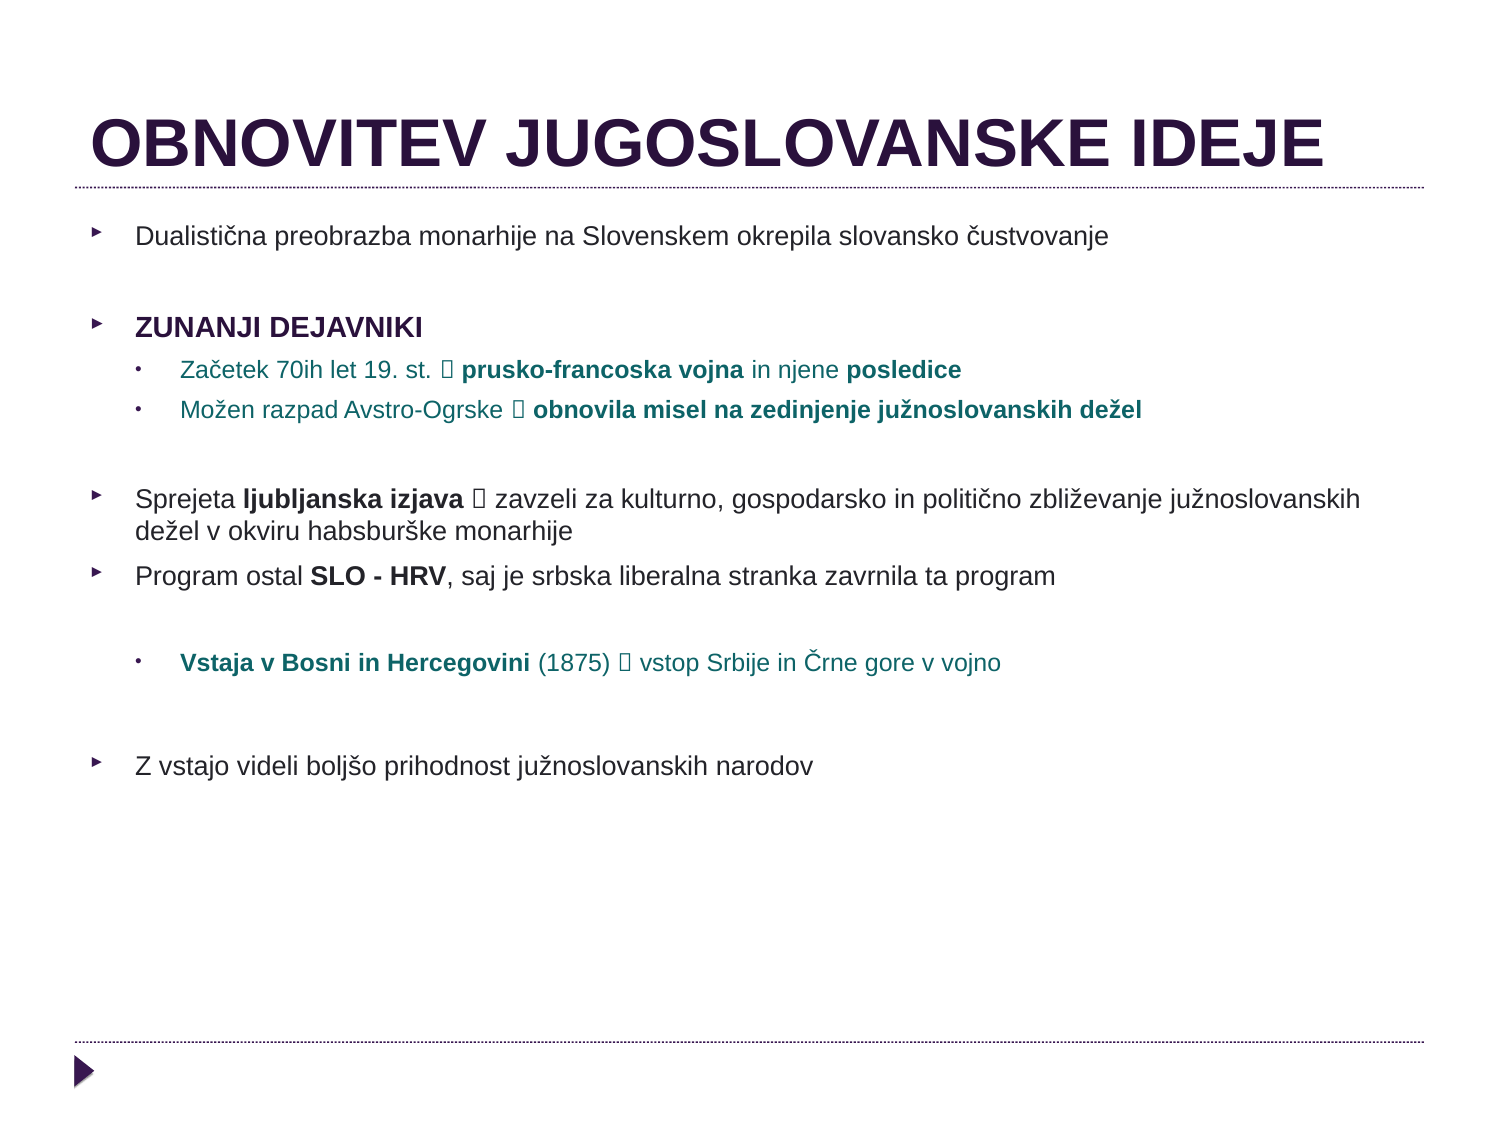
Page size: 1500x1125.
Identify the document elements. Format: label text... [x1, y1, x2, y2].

list Dualistična preobrazba monarhije na Slovenskem okrepila slovansko čustvovanje ZUNANJI DEJAVNIKI Začetek 70ih let 19. st.  prusko-francoska vojna in njene posledice Možen razpad Avstro-Ogrske  obnovila misel na zedinjenje južnoslovanskih dežel Sprejeta ljubljanska izjava  zavzeli za kulturno, gospodarsko in politično zbliževanje južnoslovanskih dežel v okviru habsburške monarhije Program ostal SLO - HRV, saj je srbska liberalna stranka zavrnila ta program Vstaja v Bosni in Hercegovini (1875)  vstop Srbije in Črne gore v vojno Z vstajo videli boljšo prihodnost južnoslovanskih narodov [75, 210, 1425, 1010]
title OBNOVITEV JUGOSLOVANSKE IDEJE [75, 24, 1425, 188]
